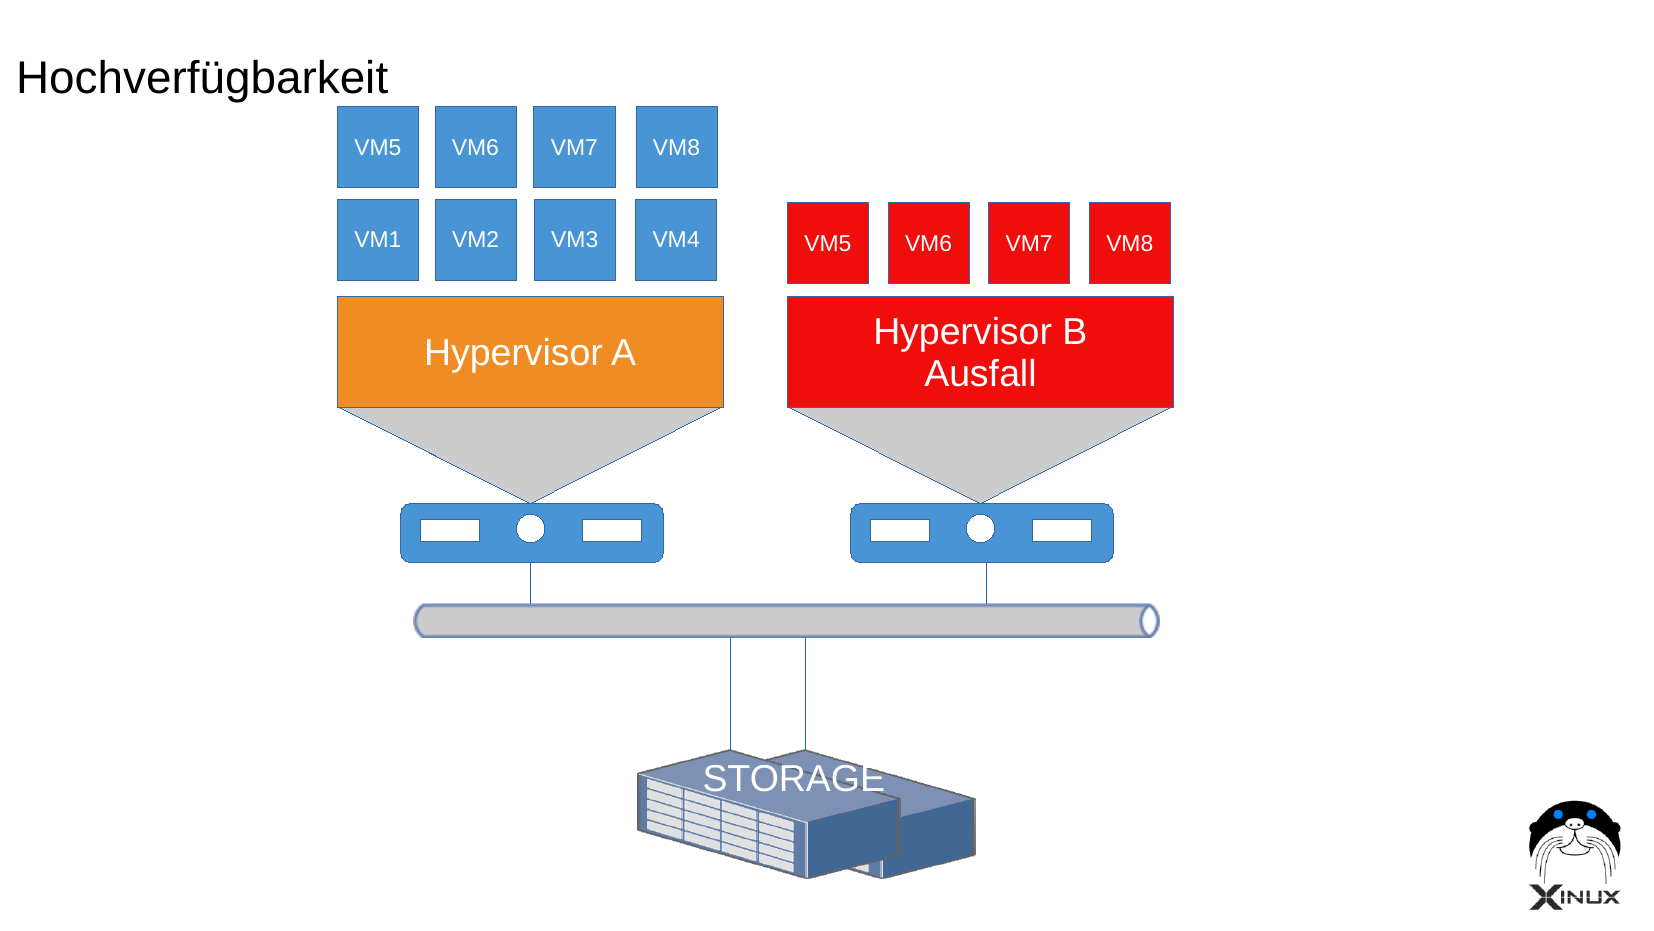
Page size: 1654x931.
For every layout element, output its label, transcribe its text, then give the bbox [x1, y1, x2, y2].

picture [409, 603, 1163, 638]
title Hochverfügbarkeit [0, 0, 405, 156]
text_box [790, 408, 1170, 563]
text_box Hypervisor B Ausfall [787, 296, 1174, 408]
text_box VM7 [988, 202, 1070, 284]
text_box Hypervisor A [337, 296, 724, 408]
text_box VM3 [534, 199, 616, 281]
text_box VM4 [635, 199, 717, 281]
text_box VM1 [337, 199, 419, 281]
text_box VM6 [888, 202, 970, 284]
text_box VM7 [533, 106, 616, 188]
text_box VM5 [787, 202, 869, 284]
text_box VM2 [435, 199, 517, 281]
picture [1500, 780, 1651, 931]
text_box VM8 [636, 106, 718, 188]
text_box STORAGE [687, 750, 901, 807]
text_box VM6 [435, 106, 517, 188]
picture [637, 749, 976, 879]
text_box [340, 408, 720, 563]
text_box VM8 [1089, 202, 1171, 284]
text_box VM5 [337, 106, 419, 188]
